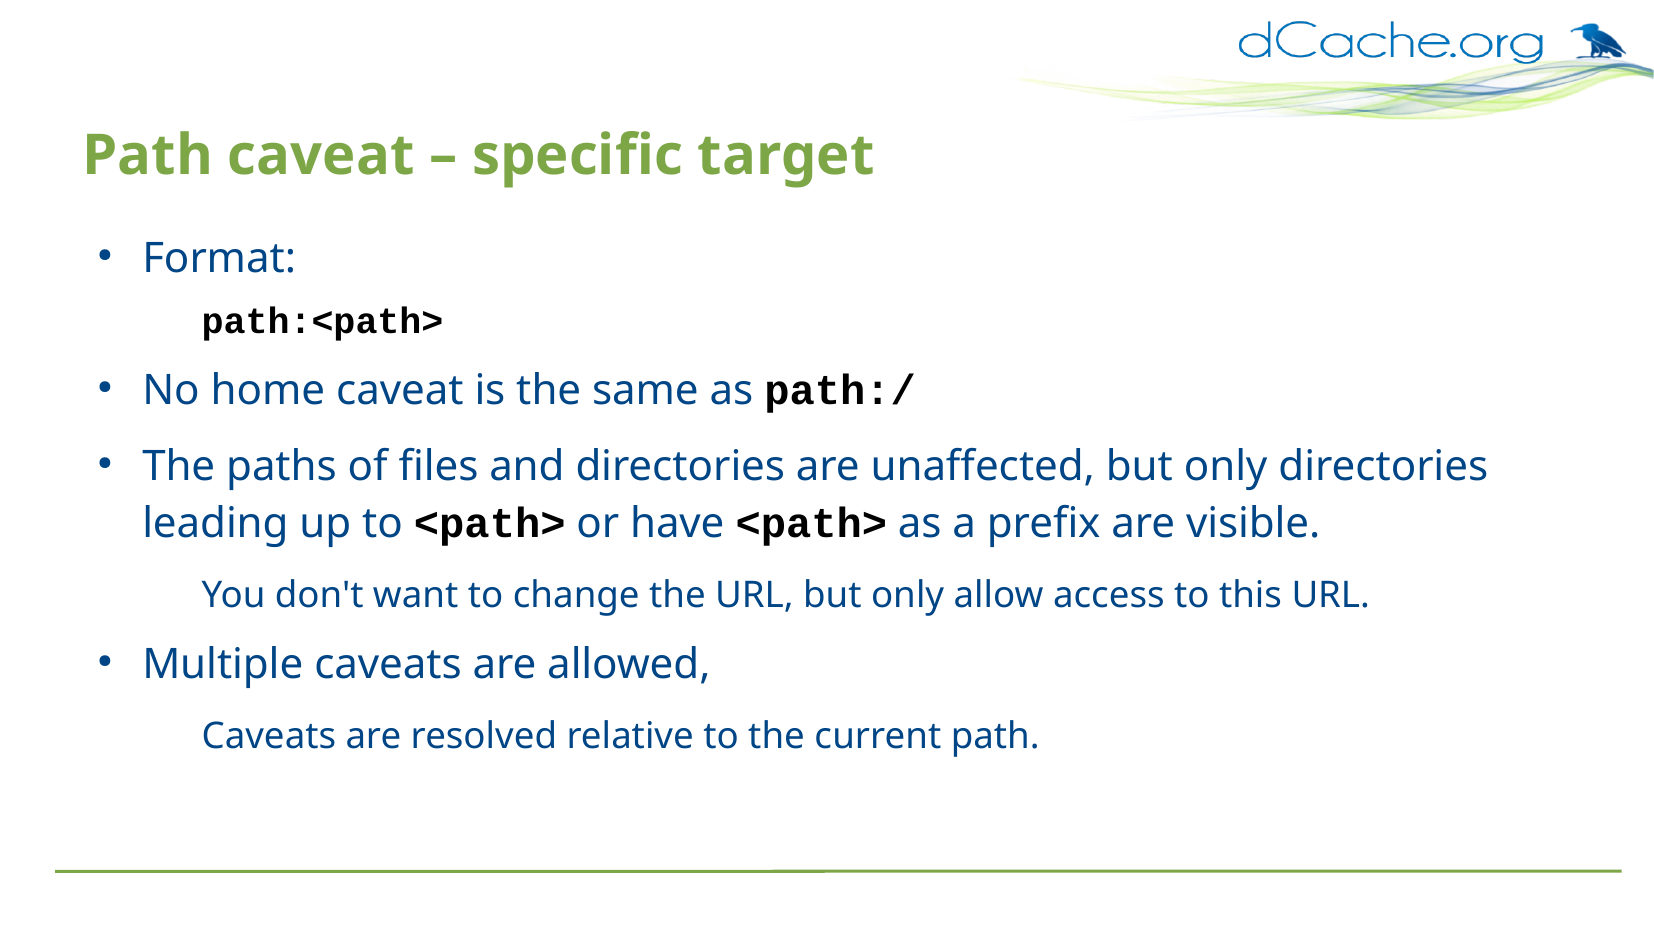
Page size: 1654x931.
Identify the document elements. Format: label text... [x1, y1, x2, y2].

title Path caveat – specific target [82, 116, 1605, 189]
list Format: path:<path> No home caveat is the same as path:/ The paths of files and directories are unaffected, but only directories leading up to <path> or have <path> as a prefix are visible. You don't want to change the URL, but only allow access to this URL. Multiple caveats are allowed, Caveats are resolved relative to the current path. [82, 227, 1571, 767]
picture [956, 12, 1654, 127]
